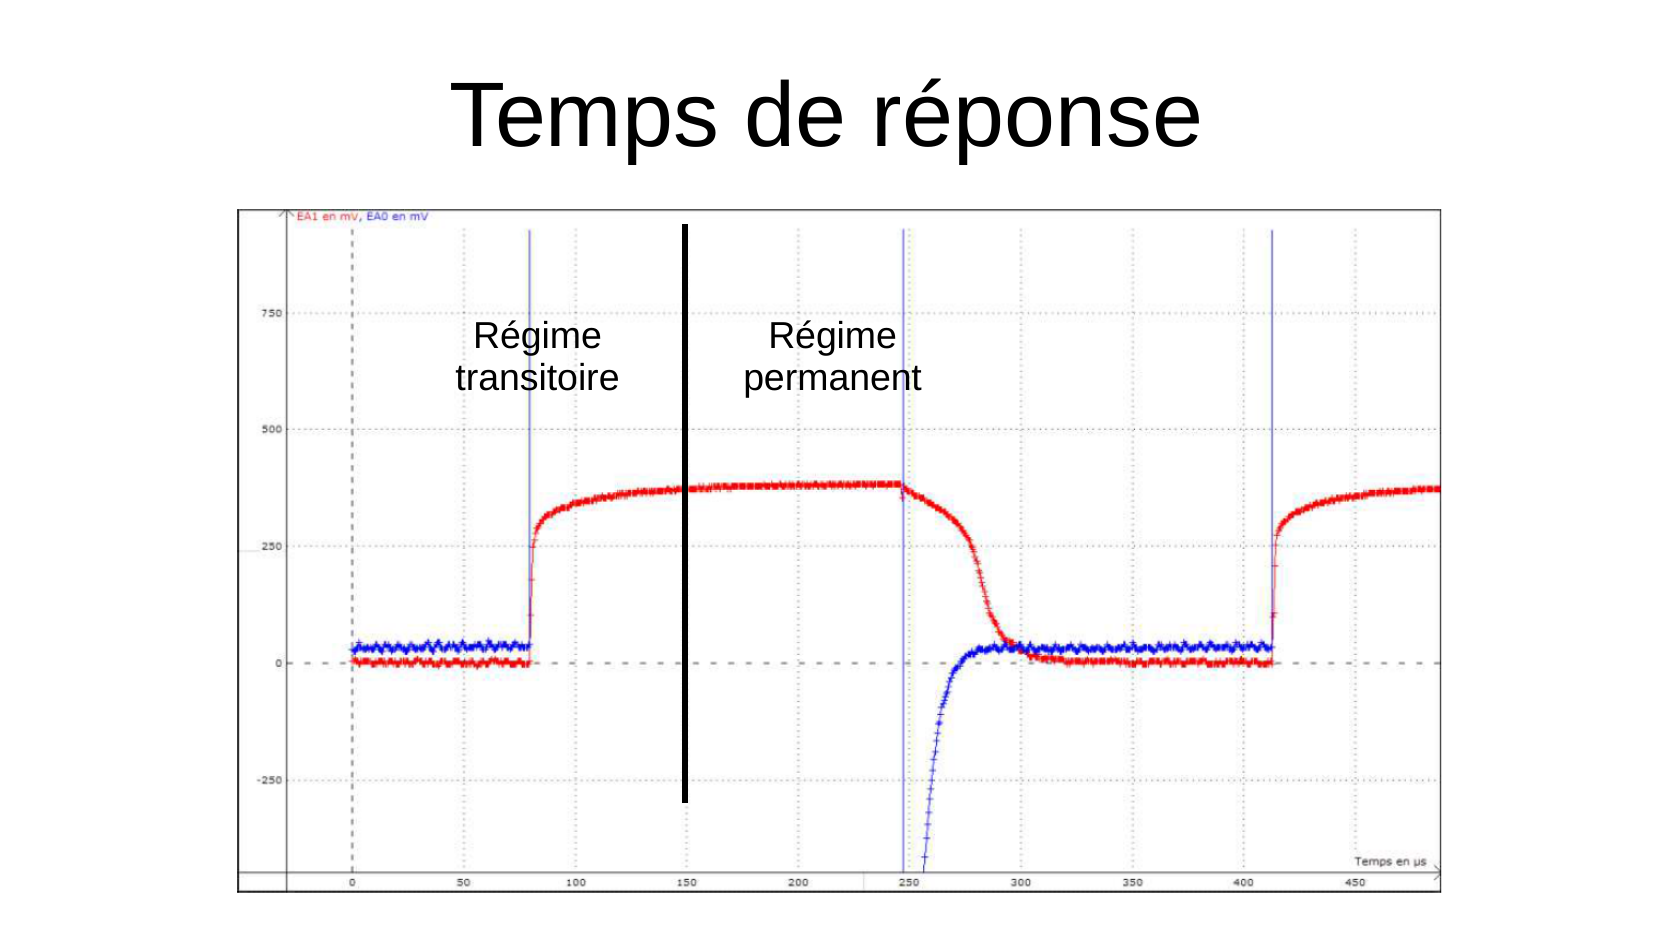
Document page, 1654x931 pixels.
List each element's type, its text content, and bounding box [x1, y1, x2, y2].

title Temps de réponse [82, 37, 1571, 193]
text_box Régime permanent [720, 307, 945, 448]
text_box Régime transitoire [425, 307, 650, 406]
picture [236, 206, 1453, 910]
